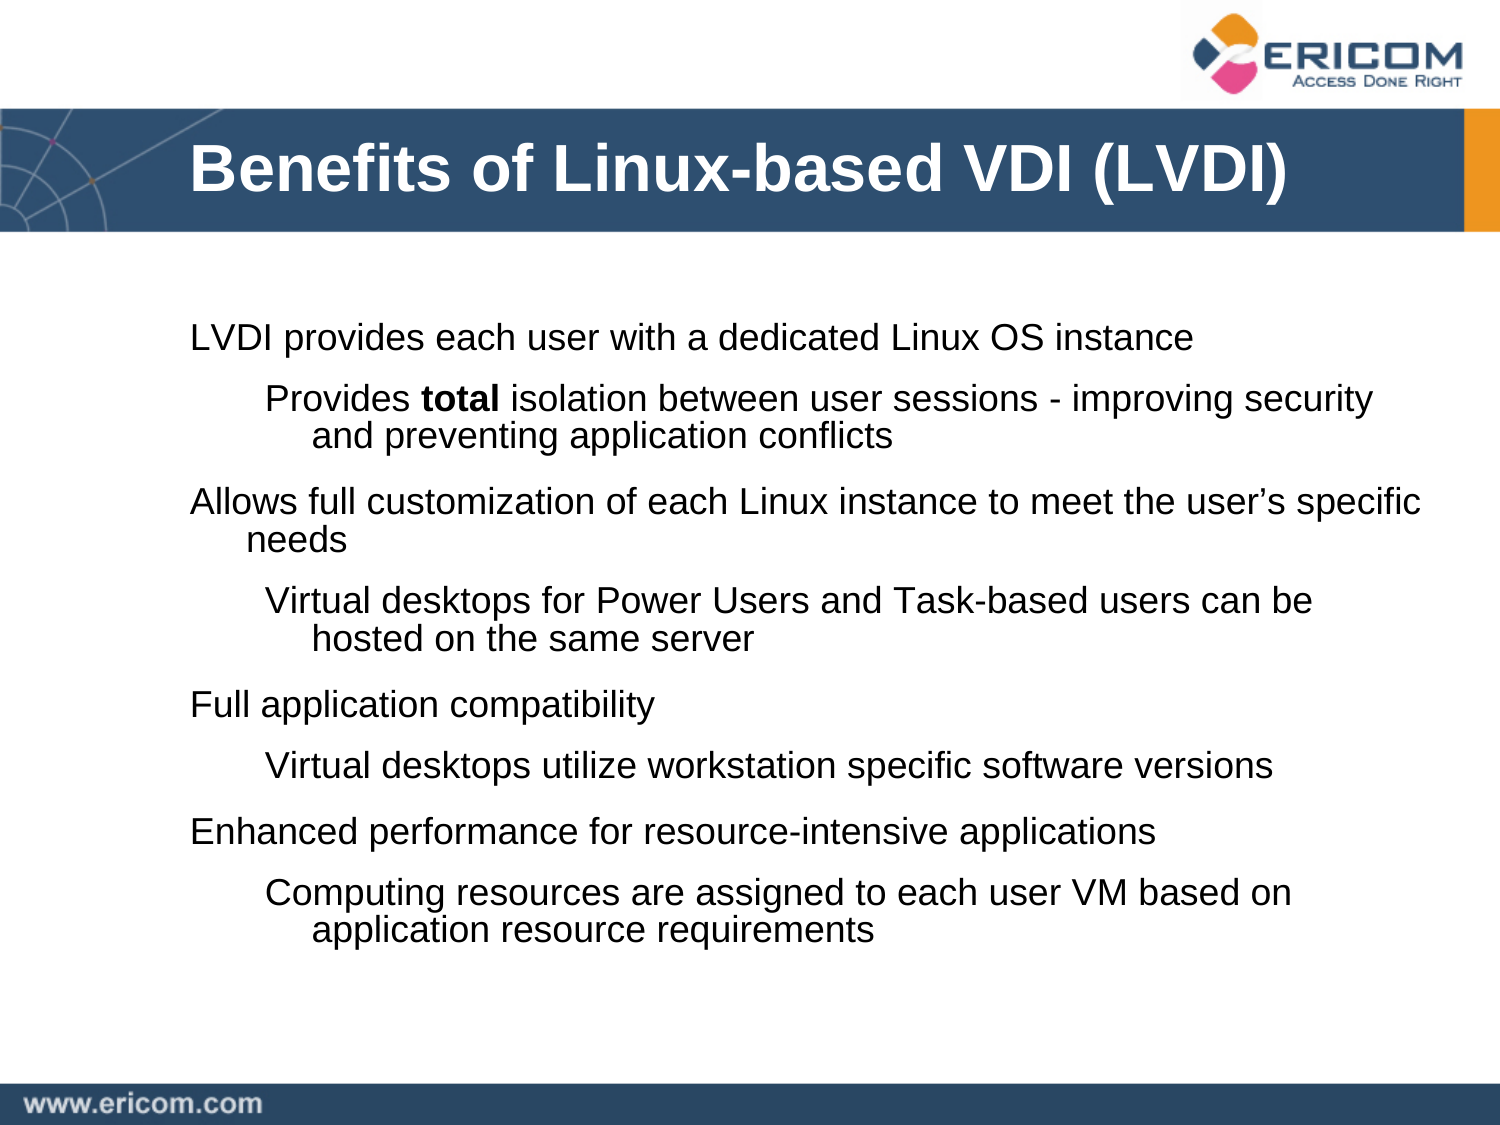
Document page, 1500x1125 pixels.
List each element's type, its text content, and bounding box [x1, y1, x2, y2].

list LVDI provides each user with a dedicated Linux OS instance Provides total isolation between user sessions - improving security and preventing application conflicts Allows full customization of each Linux instance to meet the user’s specific needs Virtual desktops for Power Users and Task-based users can be hosted on the same server Full application compatibility Virtual desktops utilize workstation specific software versions Enhanced performance for resource-intensive applications Computing resources are assigned to each user VM based on application resource requirements [174, 312, 1438, 988]
picture [0, 0, 1500, 1125]
title Benefits of Linux-based VDI (LVDI) [174, 74, 1438, 263]
